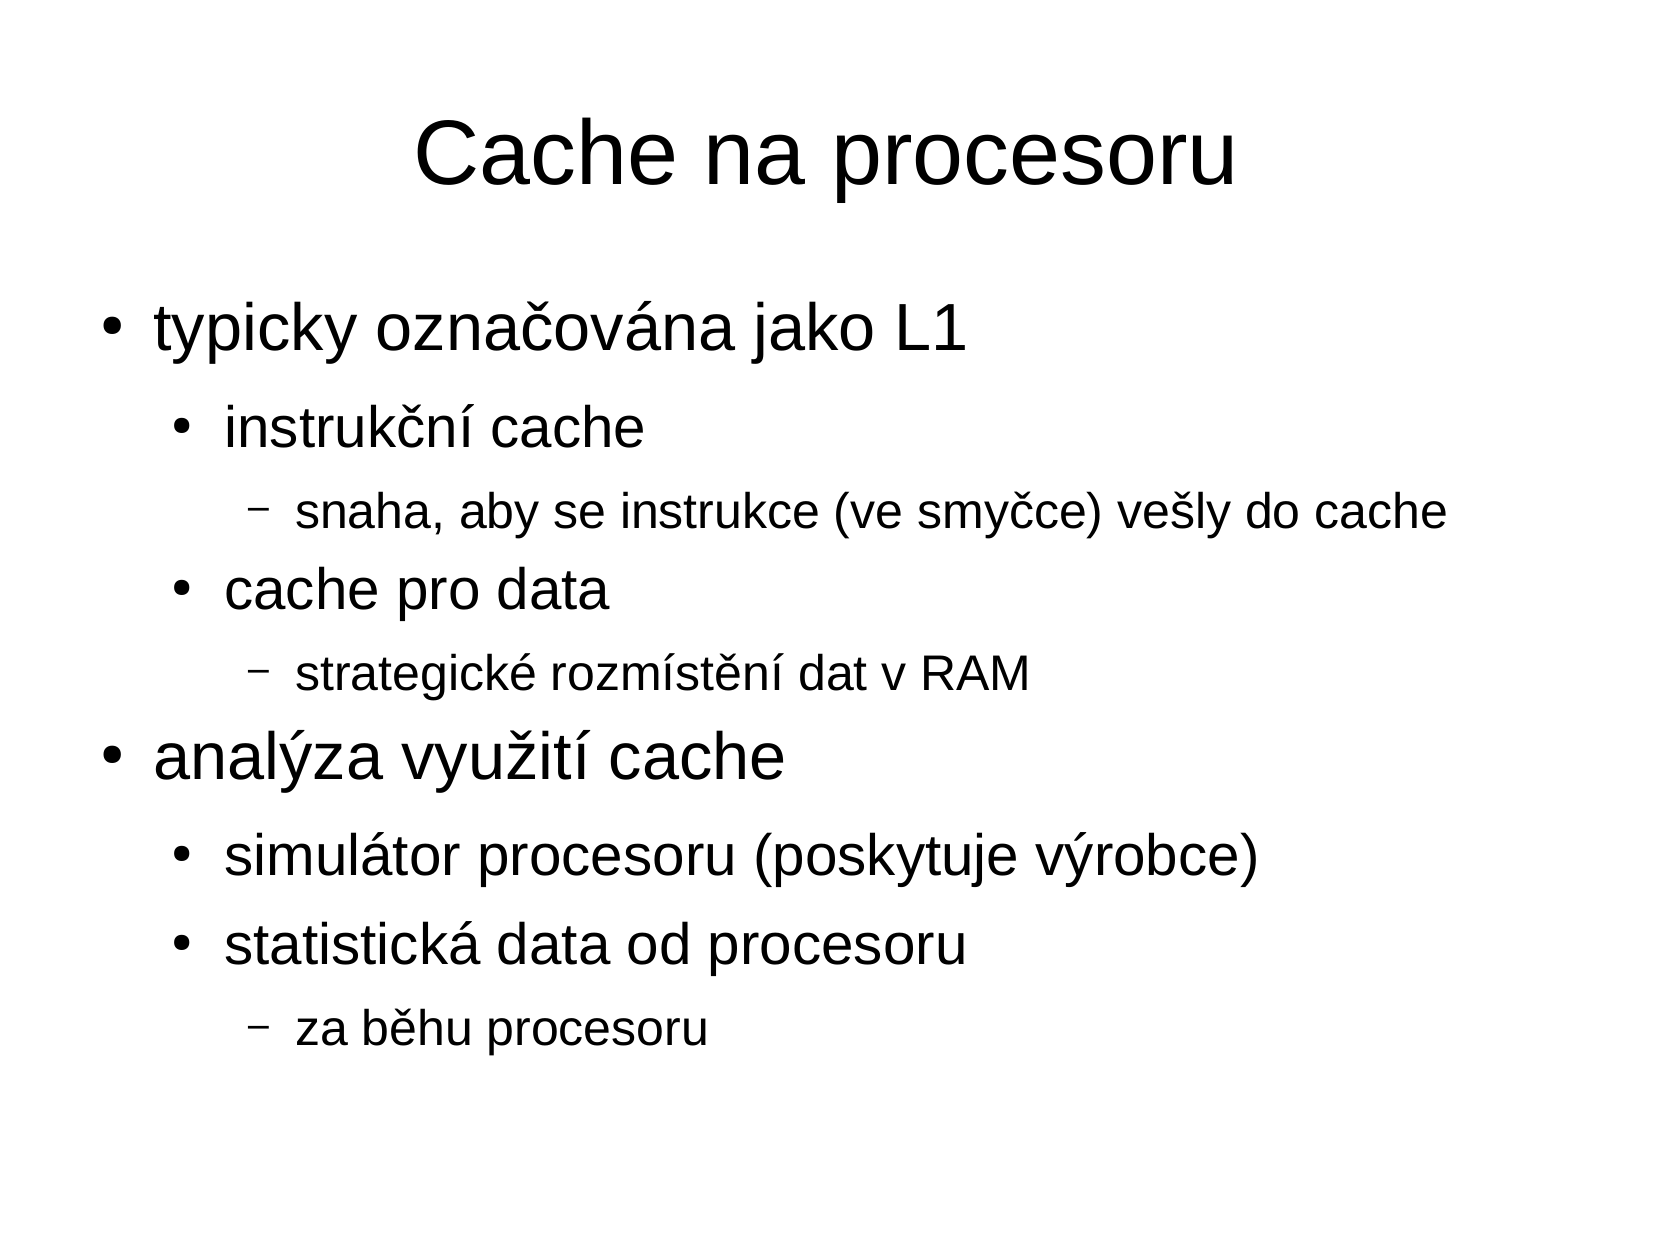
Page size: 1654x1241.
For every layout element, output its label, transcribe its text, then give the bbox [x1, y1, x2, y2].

title Cache na procesoru [82, 56, 1571, 250]
list typicky označována jako L1 instrukční cache snaha, aby se instrukce (ve smyčce) vešly do cache cache pro data strategické rozmístění dat v RAM analýza využití cache simulátor procesoru (poskytuje výrobce) statistická data od procesoru za běhu procesoru [82, 290, 1571, 1094]
